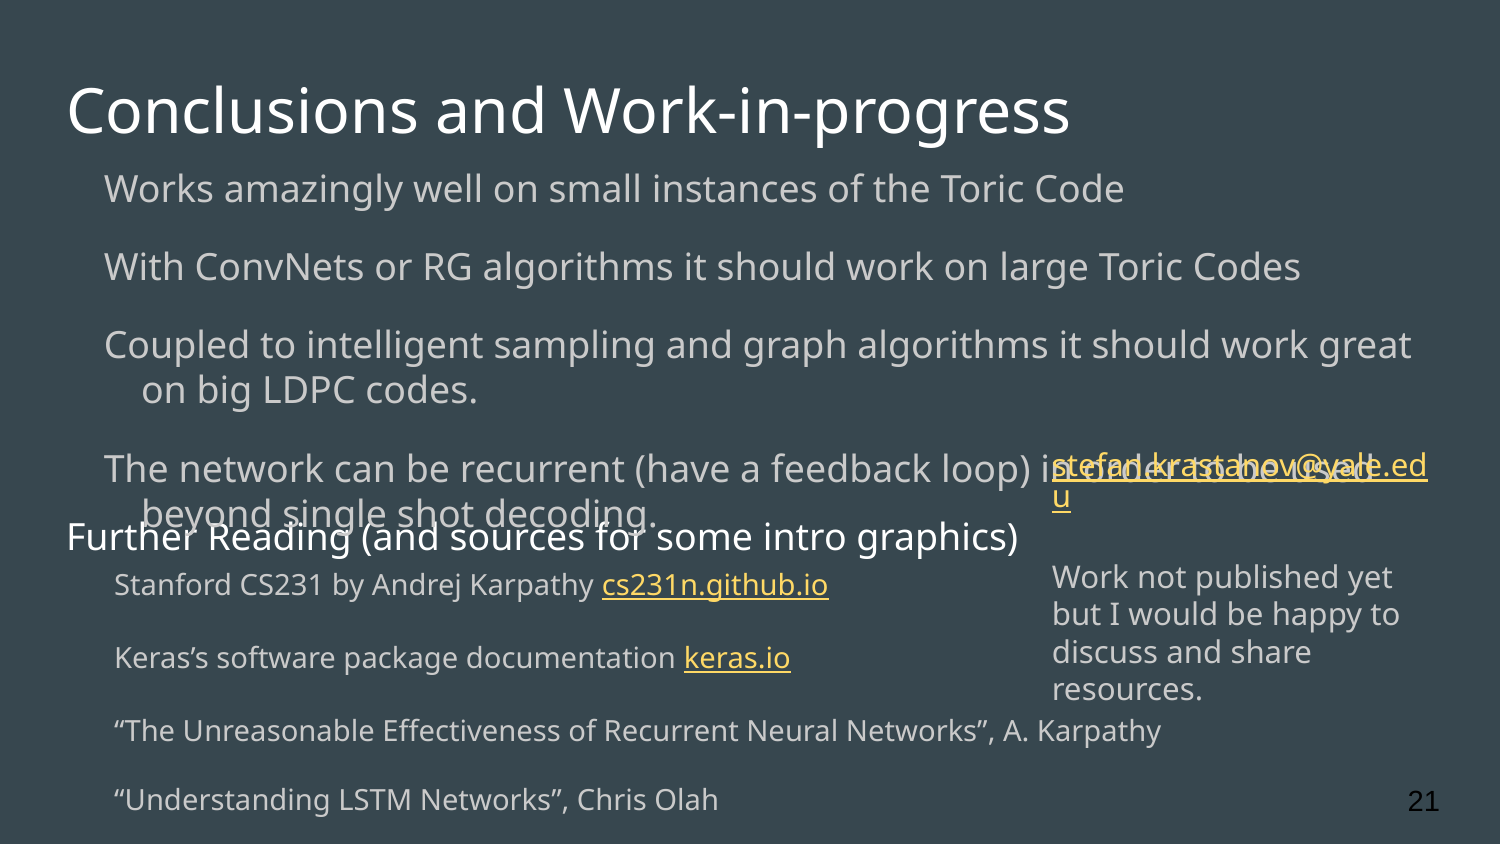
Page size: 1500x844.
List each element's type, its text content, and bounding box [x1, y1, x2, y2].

list Stanford CS231 by Andrej Karpathy cs231n.github.io Keras’s software package documentation keras.io “The Unreasonable Effectiveness of Recurrent Neural Networks”, A. Karpathy “Understanding LSTM Networks”, Chris Olah “An Intuitive Explanation of Convolutional Neural Networks”, Ujjwal Karn “A theory of the learnable”, Valiant [76, 551, 1474, 720]
title Conclusions and Work-in-progress [51, 55, 1449, 150]
list stefan.krastanov@yale.edu Work not published yet but I would be happy to discuss and share resources. [1036, 430, 1458, 609]
title Further Reading (and sources for some intro graphics) [51, 498, 1036, 592]
slide_number <number> [1392, 767, 1483, 833]
list Works amazingly well on small instances of the Toric Code With ConvNets or RG algorithms it should work on large Toric Codes Coupled to intelligent sampling and graph algorithms it should work great on big LDPC codes. The network can be recurrent (have a feedback loop) in order to be used beyond single shot decoding. [51, 150, 1449, 318]
